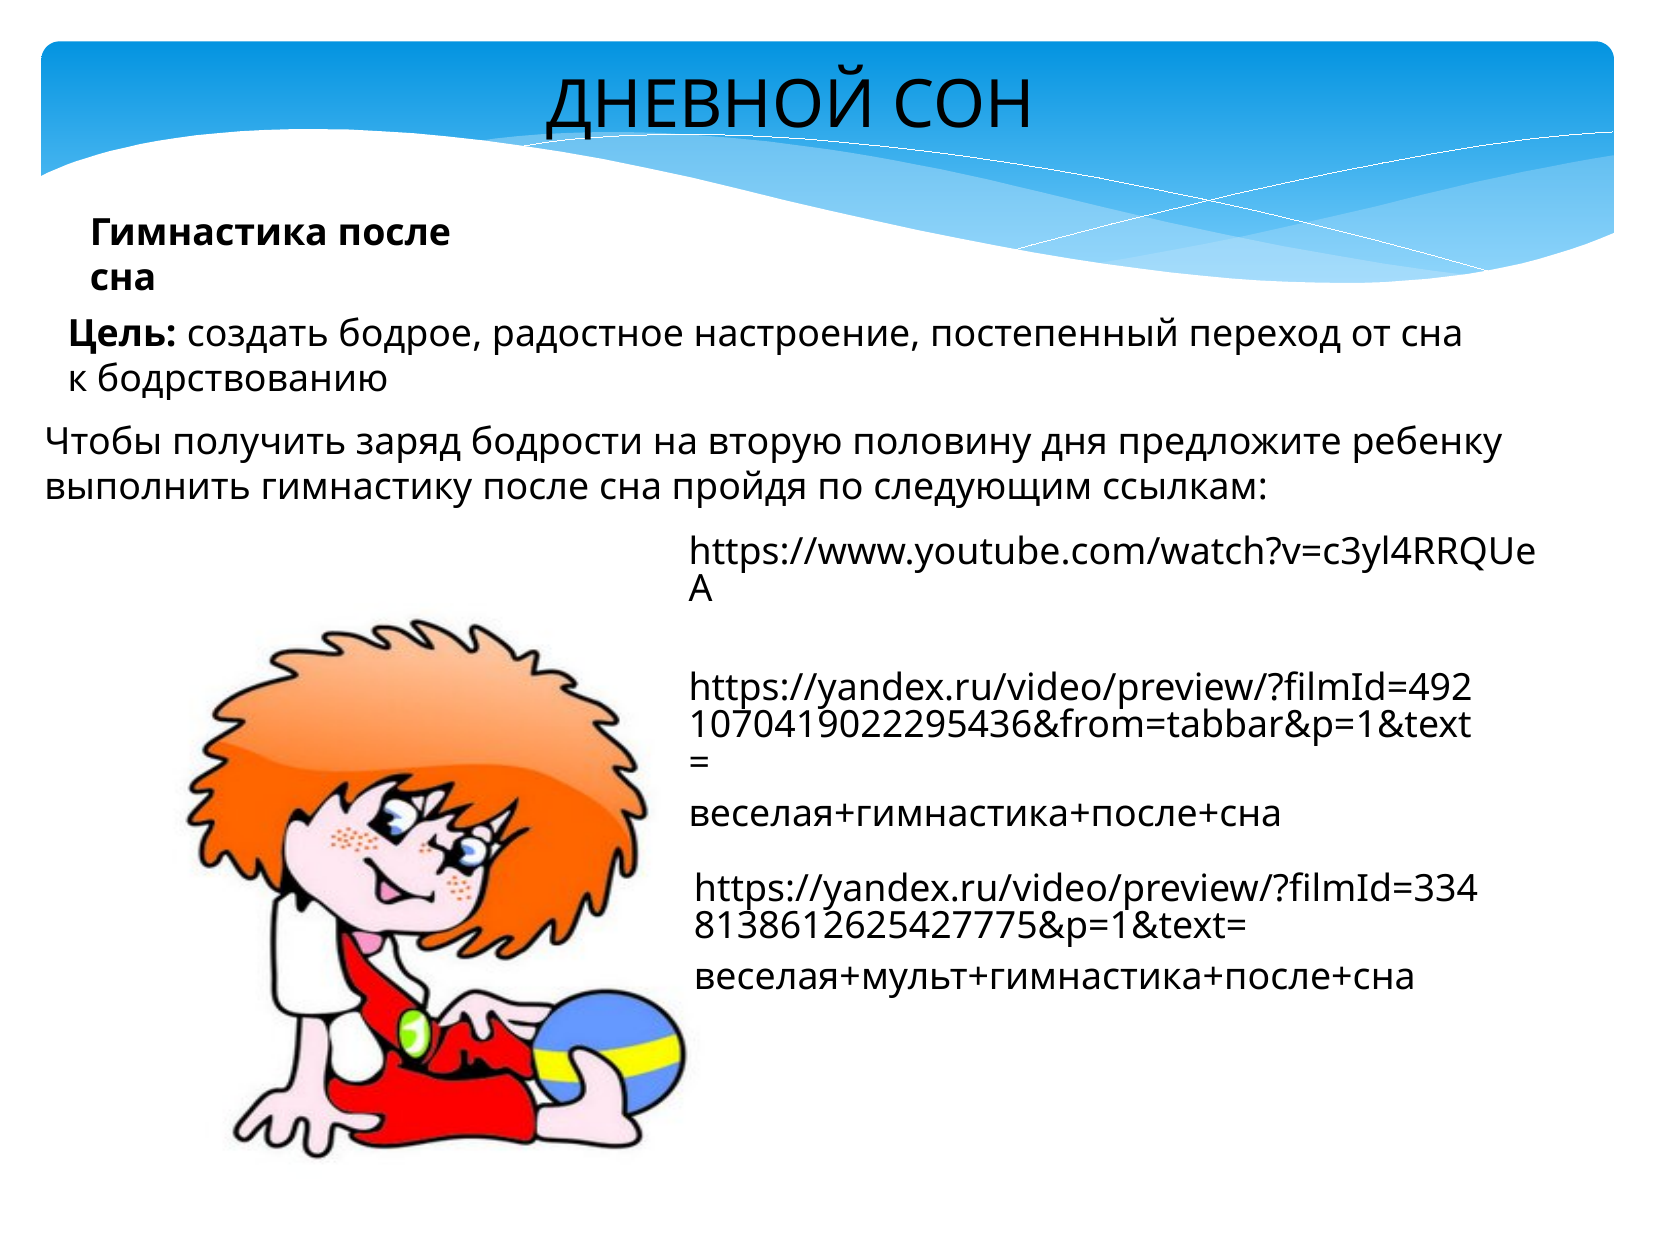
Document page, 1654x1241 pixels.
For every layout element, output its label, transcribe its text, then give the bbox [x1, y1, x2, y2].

picture [699, 980, 710, 986]
text_box Чтобы получить заряд бодрости на вторую половину дня предложите ребенку выполнить гимнастику после сна пройдя по следующим ссылкам: [29, 409, 1553, 514]
text_box https://yandex.ru/video/preview/?filmId=4921070419022295436&from=tabbar&p=1&text=веселая+гимнастика+после+сна [674, 655, 1500, 773]
picture [760, 973, 770, 977]
picture [721, 973, 731, 977]
picture [699, 973, 709, 977]
picture [802, 979, 812, 987]
text_box https://www.youtube.com/watch?v=c3yl4RRQUeA [673, 519, 1553, 630]
text_box Цель: создать бодрое, радостное настроение, постепенный переход от сна к бодрствованию [53, 301, 1506, 406]
text_box https://yandex.ru/video/preview/?filmId=3348138612625427775&p=1&text=веселая+мульт+гимнастика+после+сна [679, 856, 1506, 973]
picture [823, 973, 832, 978]
text_box ДНЕВНОЙ СОН [413, 53, 1169, 148]
text_box Гимнастика после сна [75, 200, 500, 301]
picture [26, 549, 848, 1233]
